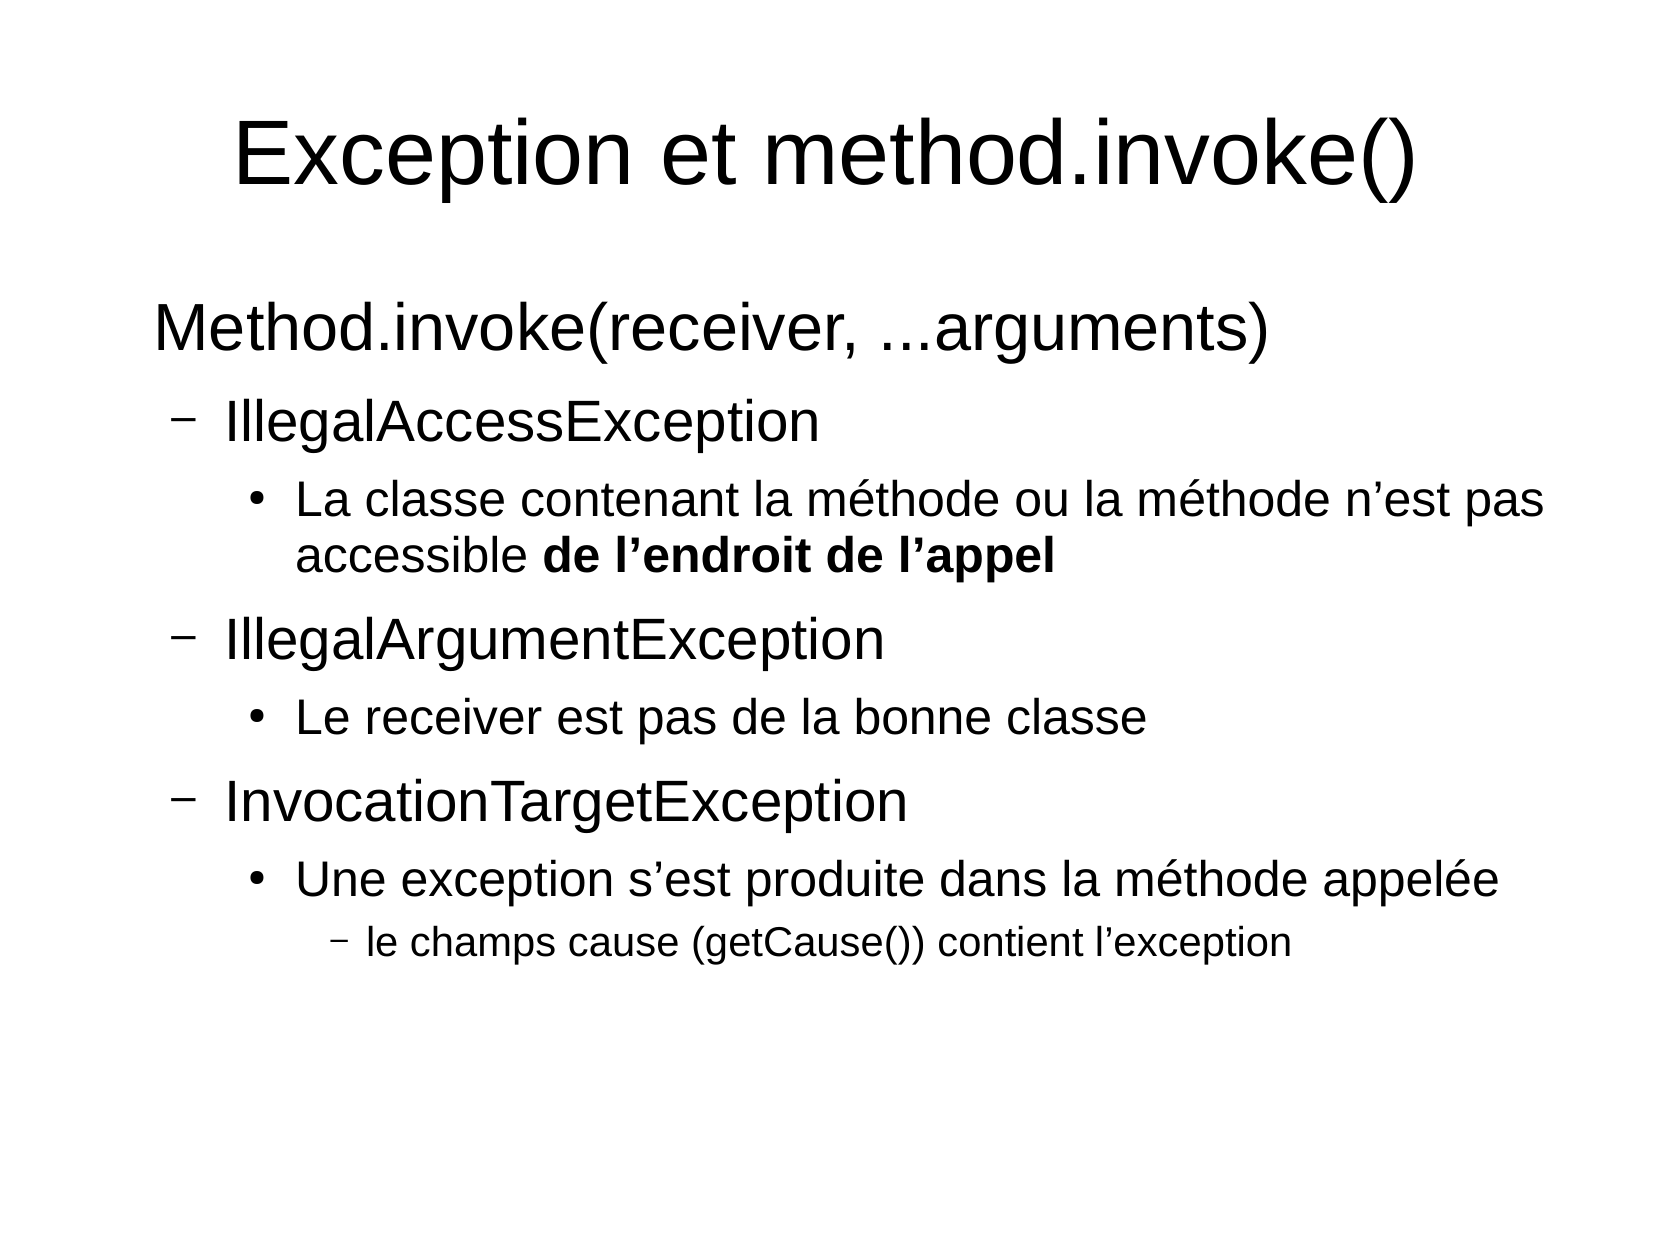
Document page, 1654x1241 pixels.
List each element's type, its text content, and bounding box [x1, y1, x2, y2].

list Method.invoke(receiver, ...arguments) IllegalAccessException La classe contenant la méthode ou la méthode n’est pas accessible de l’endroit de l’appel IllegalArgumentException Le receiver est pas de la bonne classe InvocationTargetException Une exception s’est produite dans la méthode appelée le champs cause (getCause()) contient l’exception [82, 290, 1571, 1111]
title Exception et method.invoke() [82, 49, 1571, 257]
